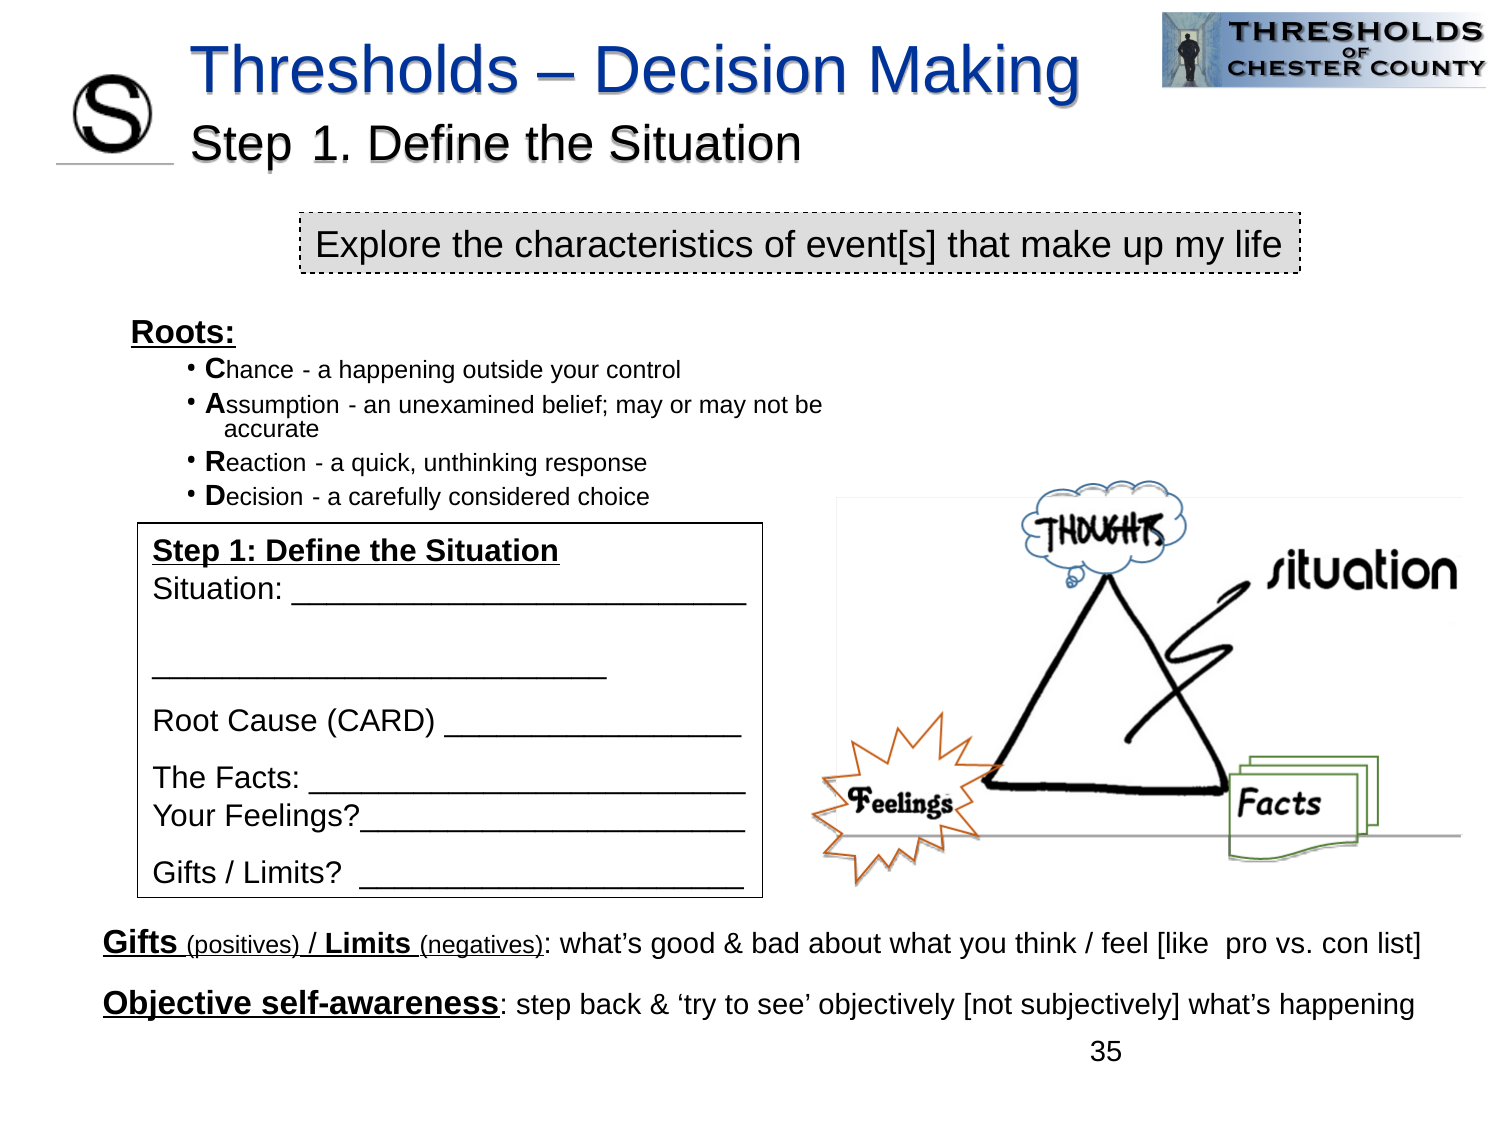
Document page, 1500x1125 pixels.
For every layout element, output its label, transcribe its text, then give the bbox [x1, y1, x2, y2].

text_box 35 [1074, 1025, 1388, 1101]
text_box Gifts (positives) / Limits (negatives): what’s good & bad about what you think / feel [like pro vs. con list] Objective self-awareness: step back & ‘try to see’ objectively [not subjectively] what’s happening [87, 912, 1451, 1029]
text_box Step 1: Define the Situation Situation: __________________________ __________________________ Root Cause (CARD) _________________ The Facts: _________________________ Your Feelings?______________________ Gifts / Limits? ______________________ [137, 522, 763, 864]
title Thresholds – Decision Making Step 1. Define the Situation [174, 12, 1276, 201]
text_box Explore the characteristics of event[s] that make up my life [300, 212, 1300, 274]
picture [810, 480, 1463, 885]
text_box Roots: Chance - a happening outside your control Assumption - an unexamined belief; may or may not be accurate Reaction - a quick, unthinking response Decision - a carefully considered choice [115, 302, 916, 494]
picture [56, 62, 176, 163]
